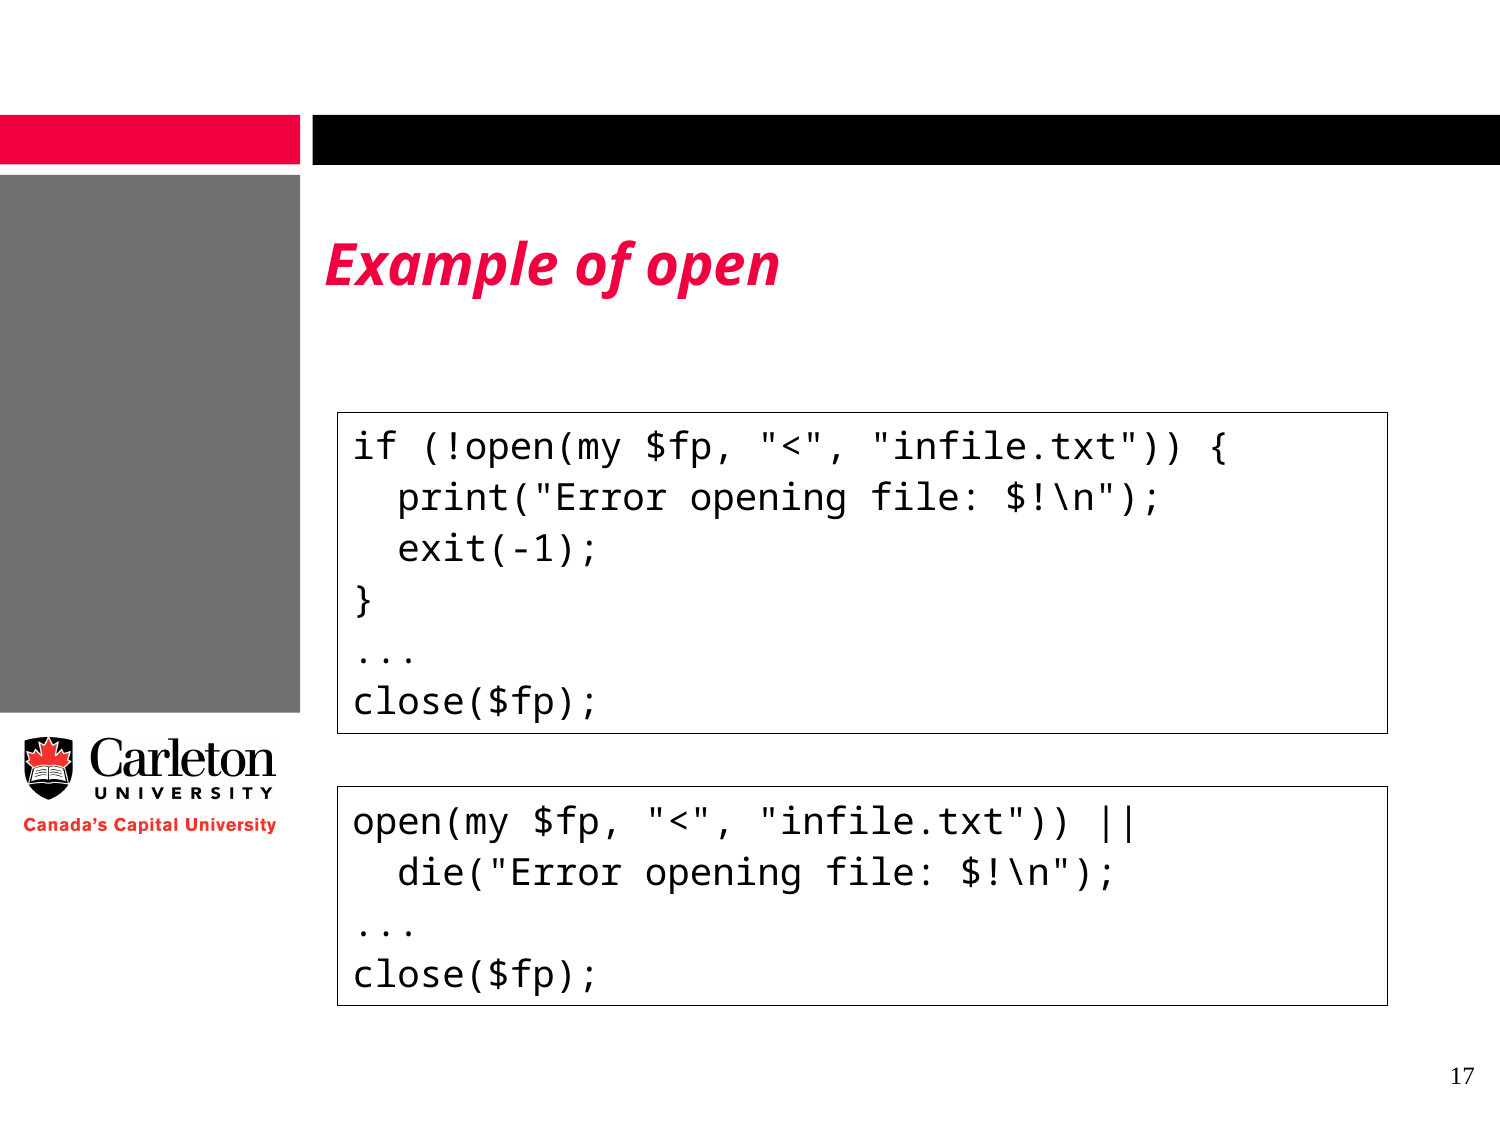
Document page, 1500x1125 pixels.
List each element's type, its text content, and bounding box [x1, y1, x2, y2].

text_box open(my $fp, "<", "infile.txt")) || die("Error opening file: $!\n"); ... close($fp); [337, 786, 1388, 983]
title Example of open [324, 187, 1450, 338]
text_box if (!open(my $fp, "<", "infile.txt")) { print("Error opening file: $!\n"); exit(-1); } ... close($fp); [337, 412, 1388, 699]
picture [24, 737, 276, 834]
